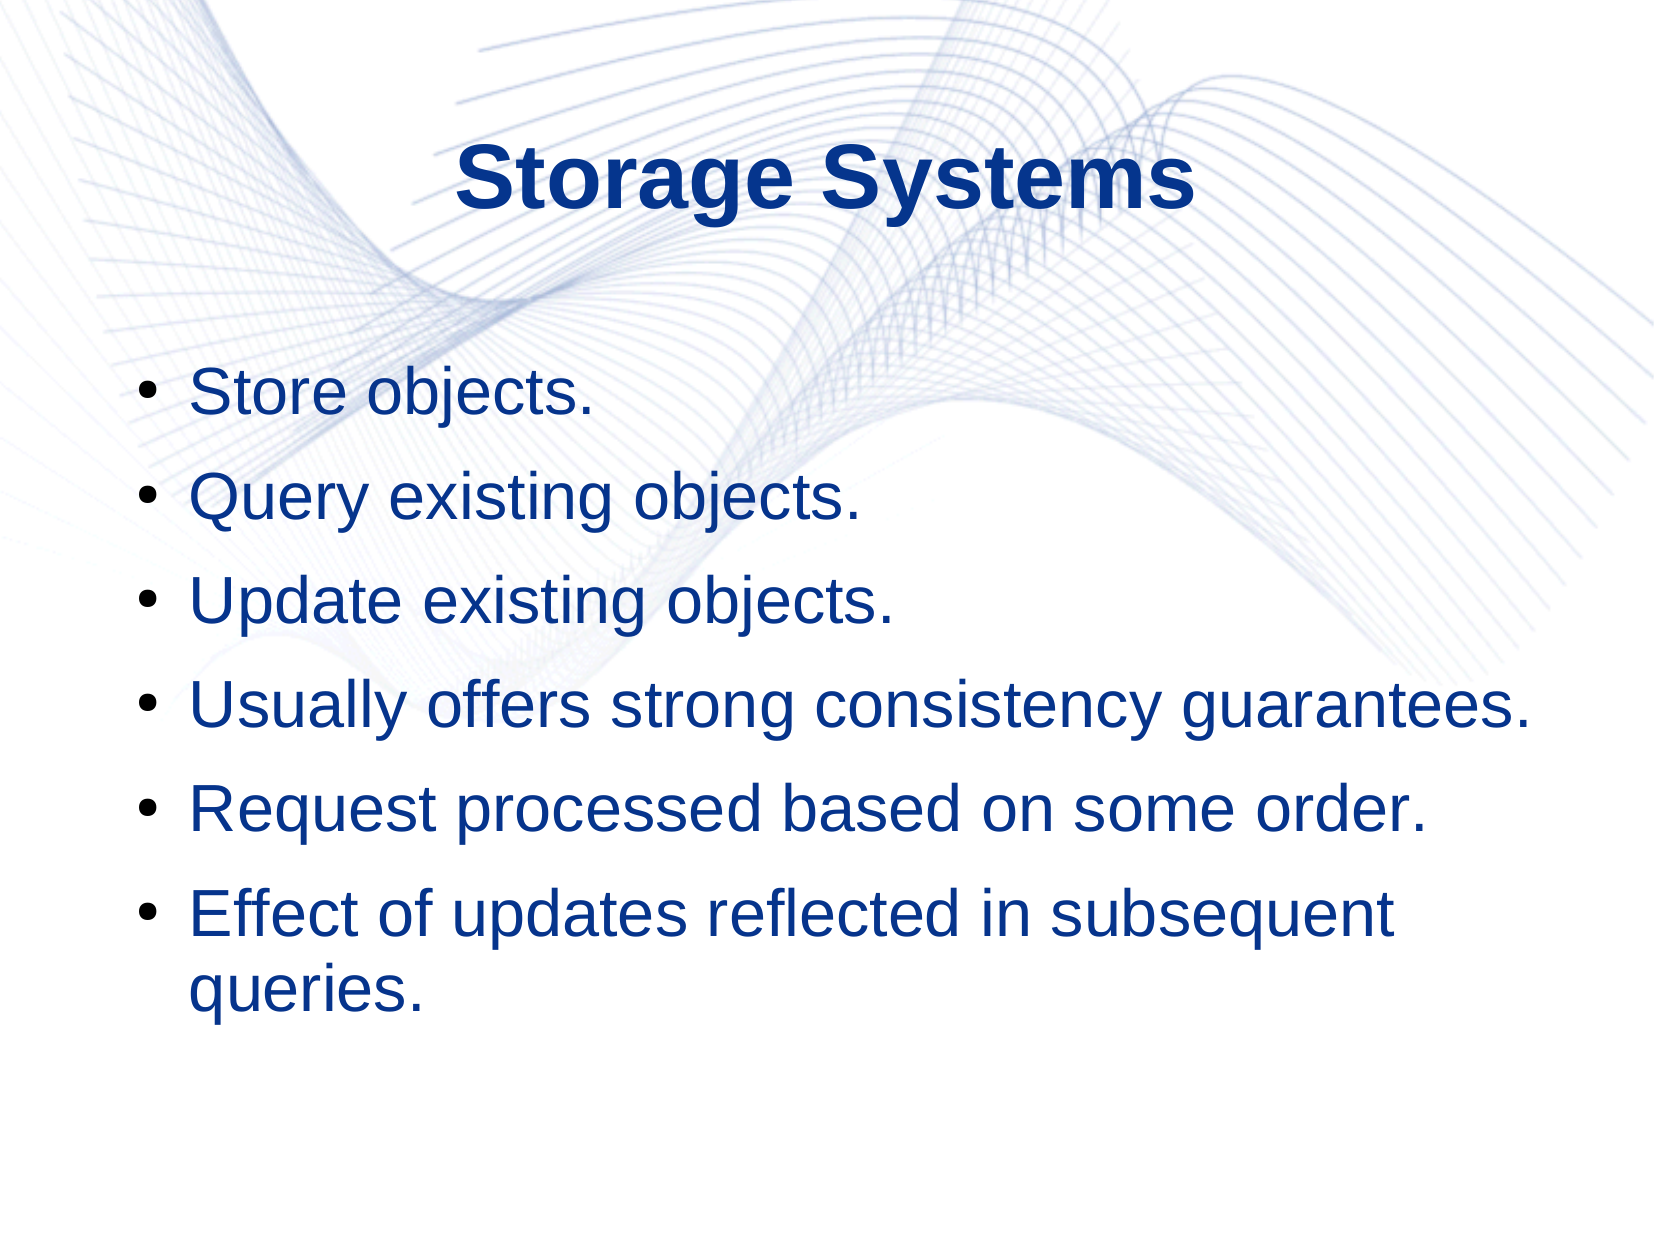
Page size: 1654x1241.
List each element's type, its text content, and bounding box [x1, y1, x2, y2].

list Store objects. Query existing objects. Update existing objects. Usually offers strong consistency guarantees. Request processed based on some order. Effect of updates reflected in subsequent queries. [118, 354, 1536, 1108]
title Storage Systems [118, 66, 1536, 288]
picture [0, 0, 1654, 1241]
